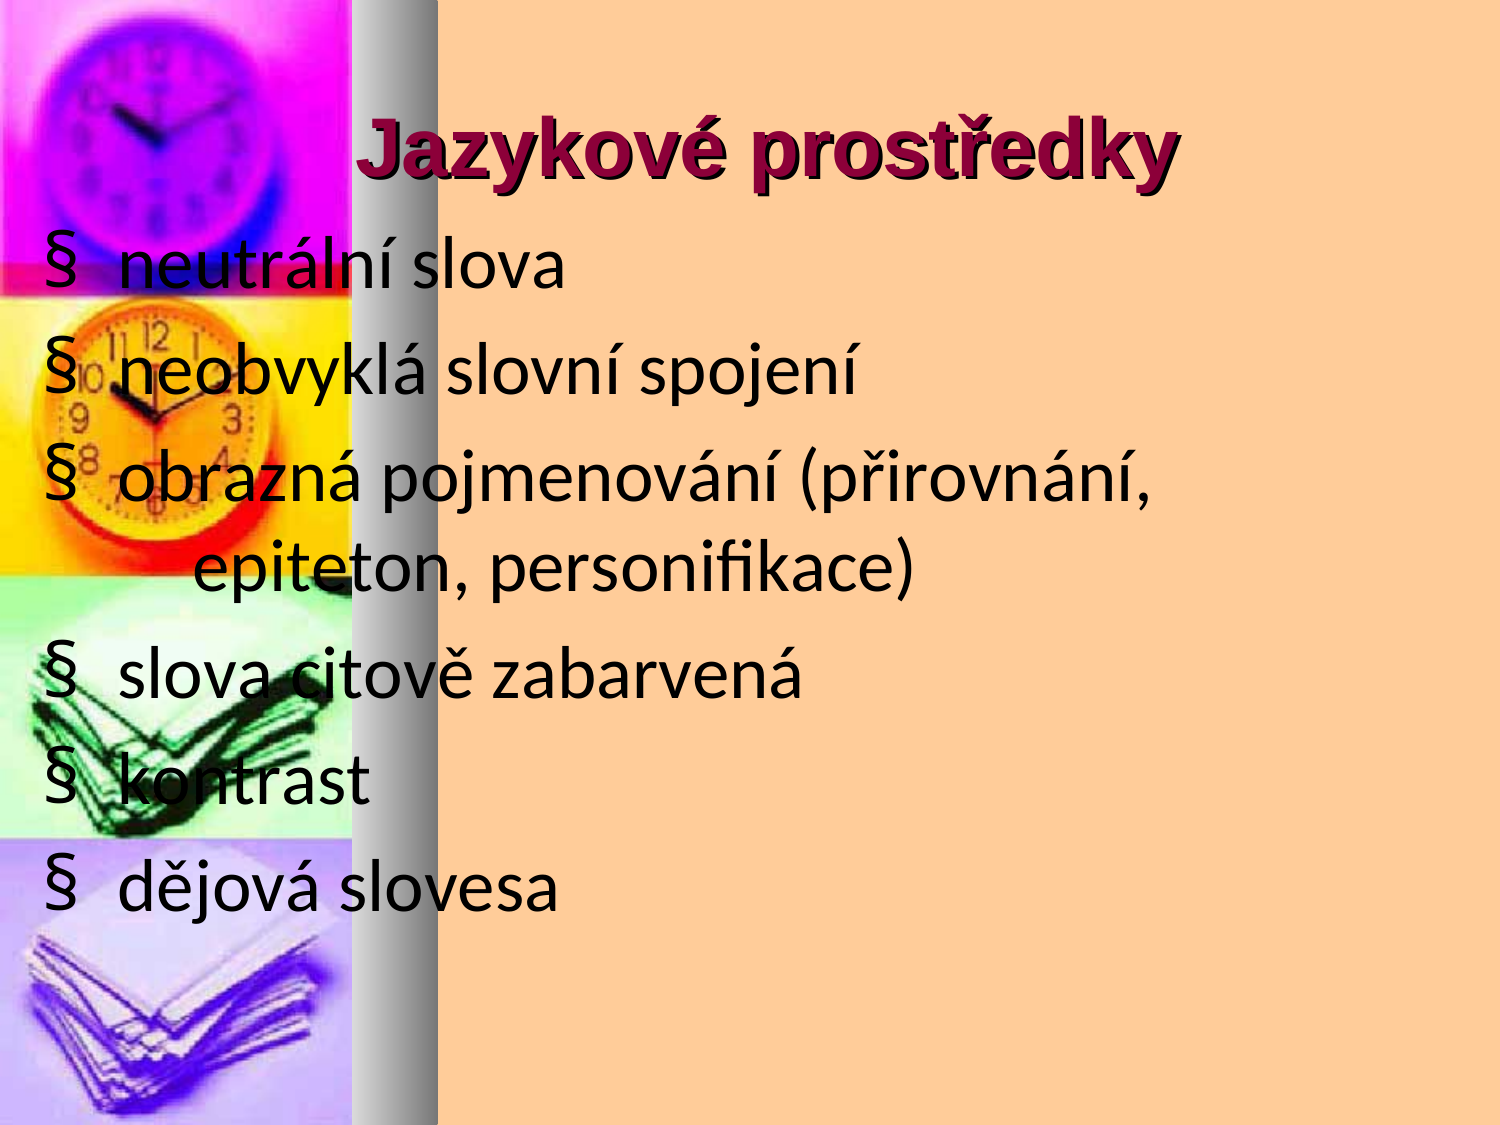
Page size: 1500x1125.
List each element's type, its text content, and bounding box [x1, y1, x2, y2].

list neutrální slova neobvyklá slovní spojení obrazná pojmenování (přirovnání, epiteton, personifikace) slova citově zabarvená kontrast dějová slovesa [27, 205, 1476, 1125]
title Jazykové prostředky [242, 42, 1293, 205]
